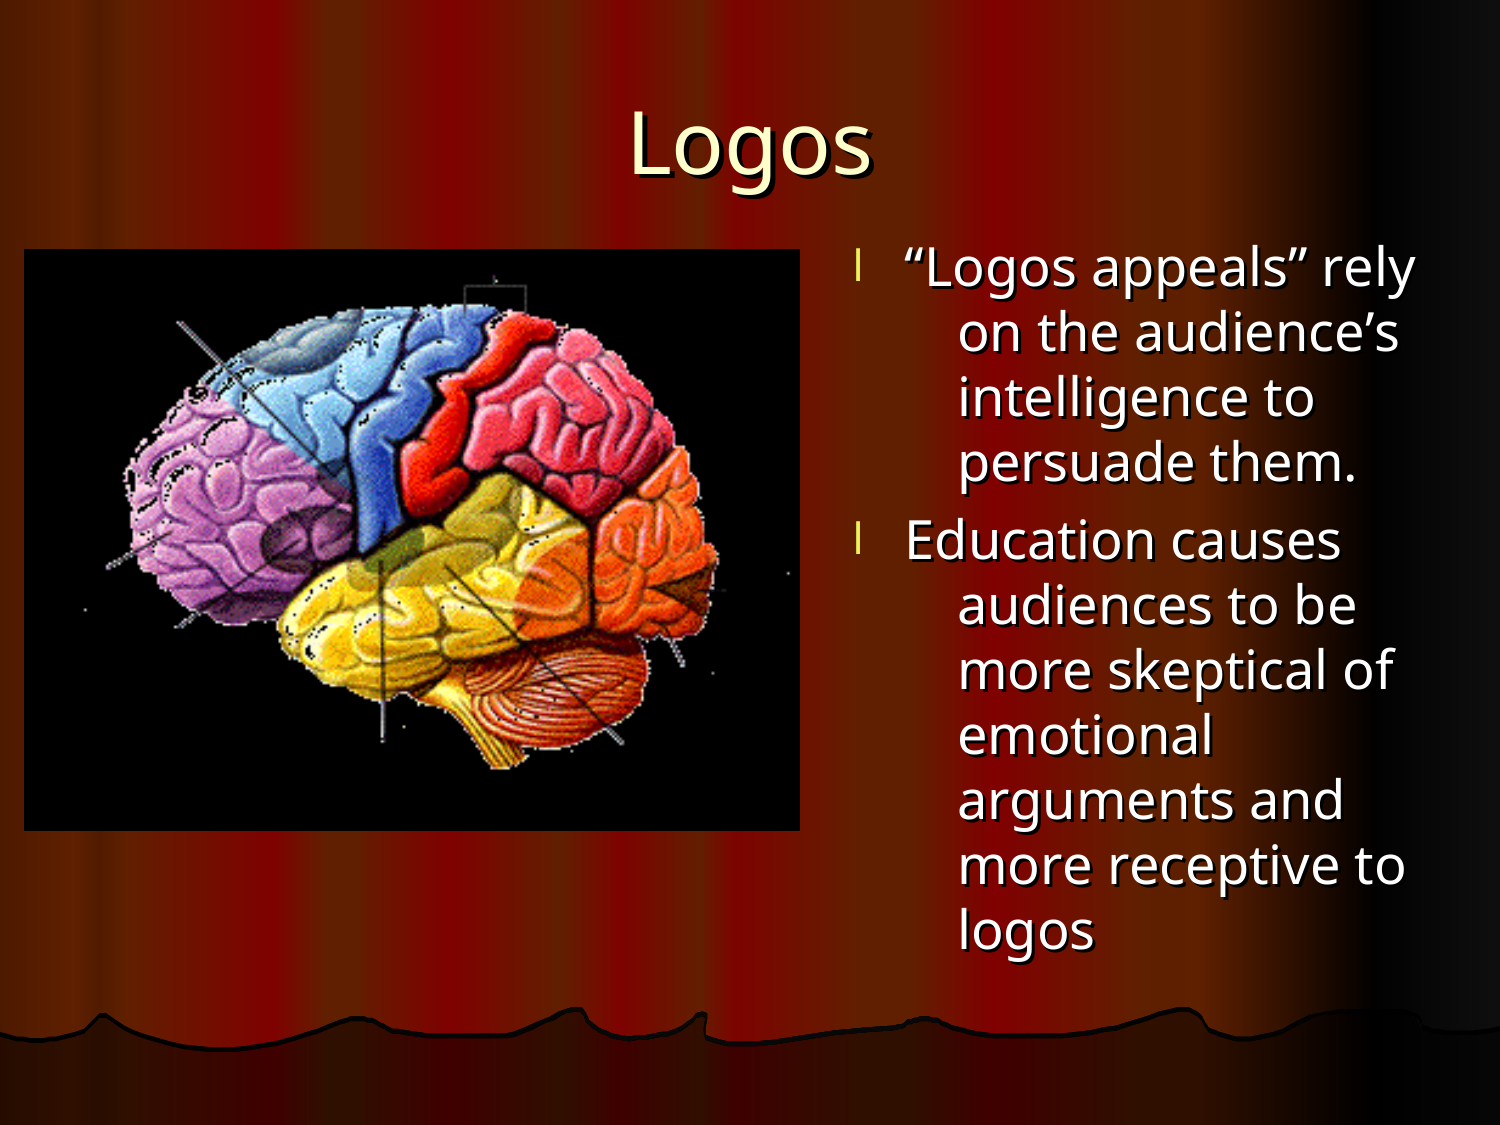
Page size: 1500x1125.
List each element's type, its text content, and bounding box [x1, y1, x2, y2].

title Logos [75, 45, 1426, 233]
picture [24, 249, 800, 831]
list “Logos appeals” rely on the audience’s intelligence to persuade them. Education causes audiences to be more skeptical of emotional arguments and more receptive to logos [837, 224, 1500, 968]
